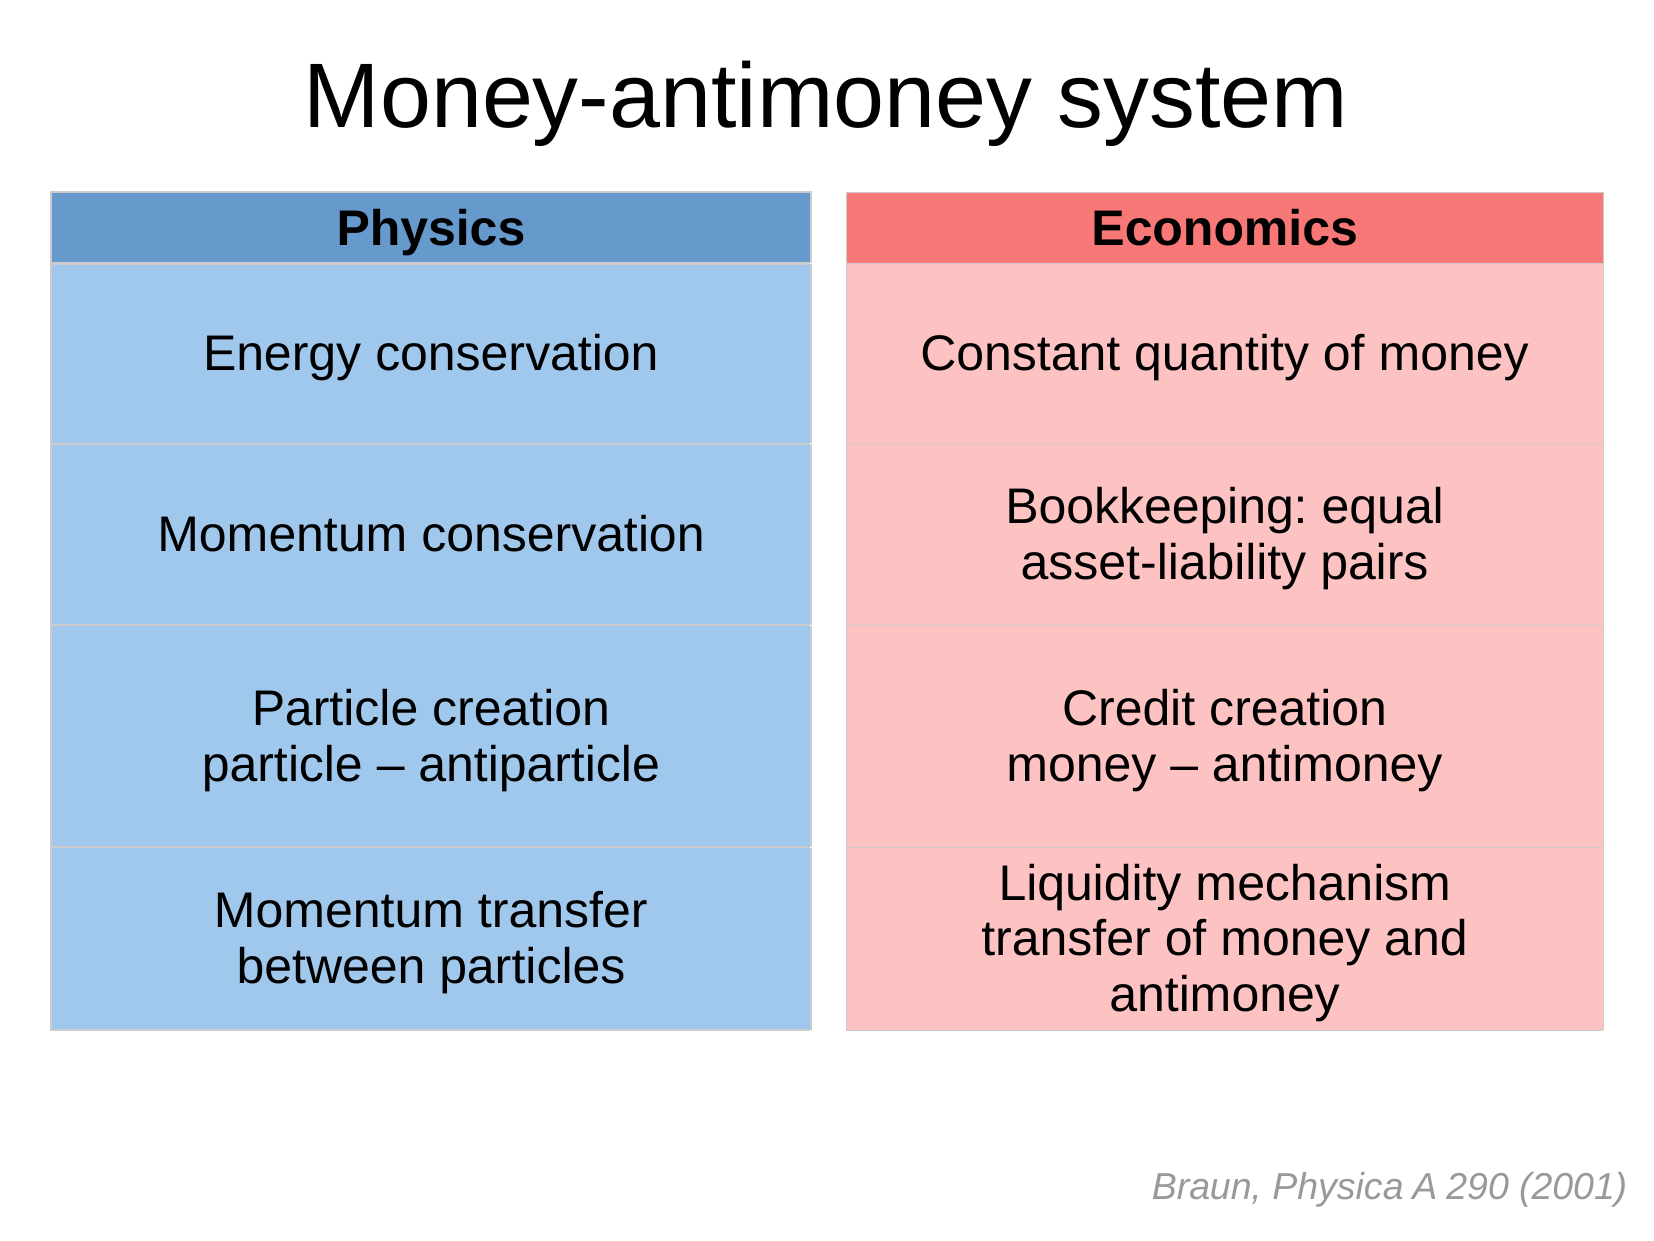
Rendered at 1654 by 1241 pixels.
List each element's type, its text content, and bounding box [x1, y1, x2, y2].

table_header [812, 193, 846, 263]
table_cell [812, 626, 846, 847]
table_cell Liquidity mechanism transfer of money and antimoney [847, 848, 1603, 1030]
table_cell Momentum transfer between particles [52, 848, 810, 1029]
table_header Economics [847, 193, 1603, 263]
table_cell Energy conservation [52, 265, 810, 443]
table_cell [812, 848, 846, 1030]
table_cell Credit creation money – antimoney [847, 626, 1603, 847]
table_cell Momentum conservation [52, 445, 810, 624]
table_header Physics [52, 193, 810, 262]
table_cell [812, 444, 846, 625]
table_cell Constant quantity of money [847, 264, 1603, 443]
table_cell Particle creation particle – antiparticle [52, 626, 810, 846]
title Money-antimoney system [82, 44, 1571, 147]
text_box Braun, Physica A 290 (2001) [1151, 1165, 1637, 1222]
table_cell [812, 264, 846, 443]
table_cell Bookkeeping: equal asset-liability pairs [847, 444, 1603, 625]
